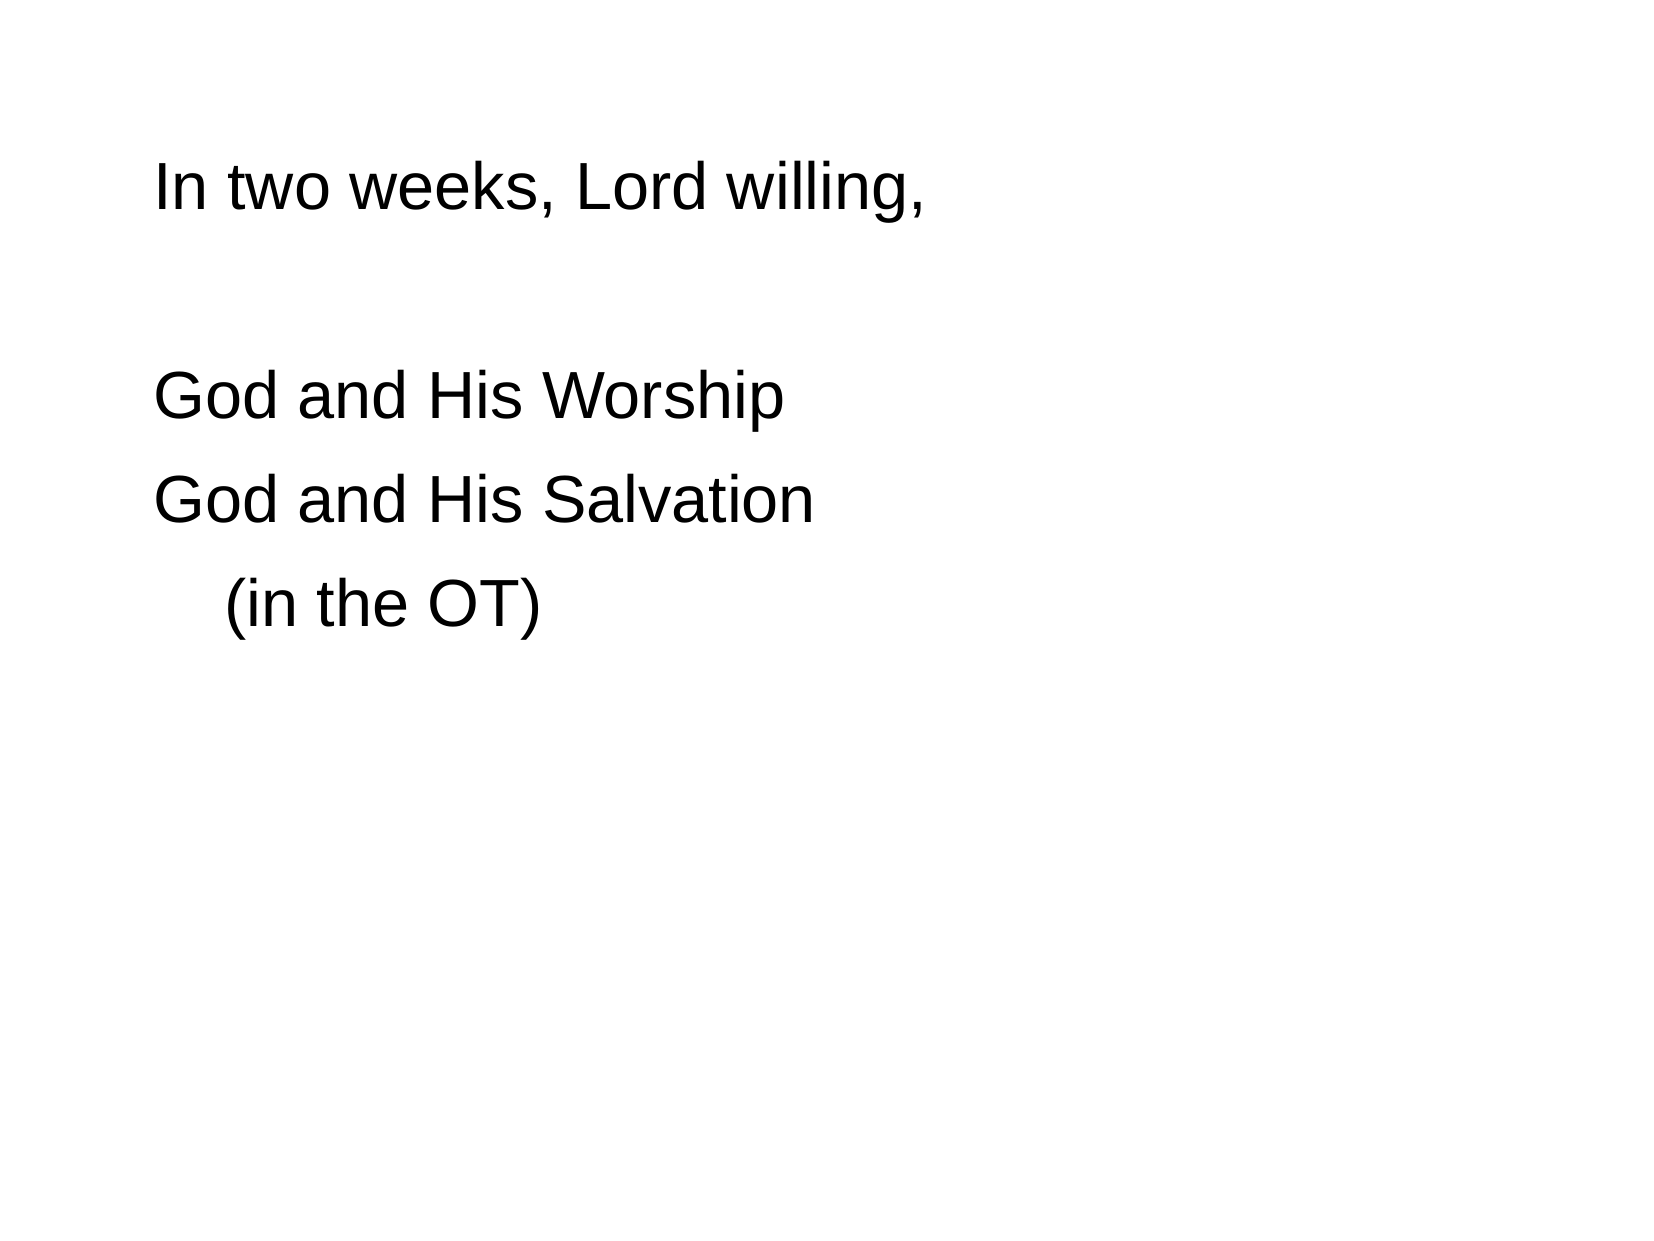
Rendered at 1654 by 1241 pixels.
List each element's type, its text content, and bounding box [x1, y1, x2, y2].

list In two weeks, Lord willing, God and His Worship God and His Salvation (in the OT) [82, 45, 1538, 1171]
